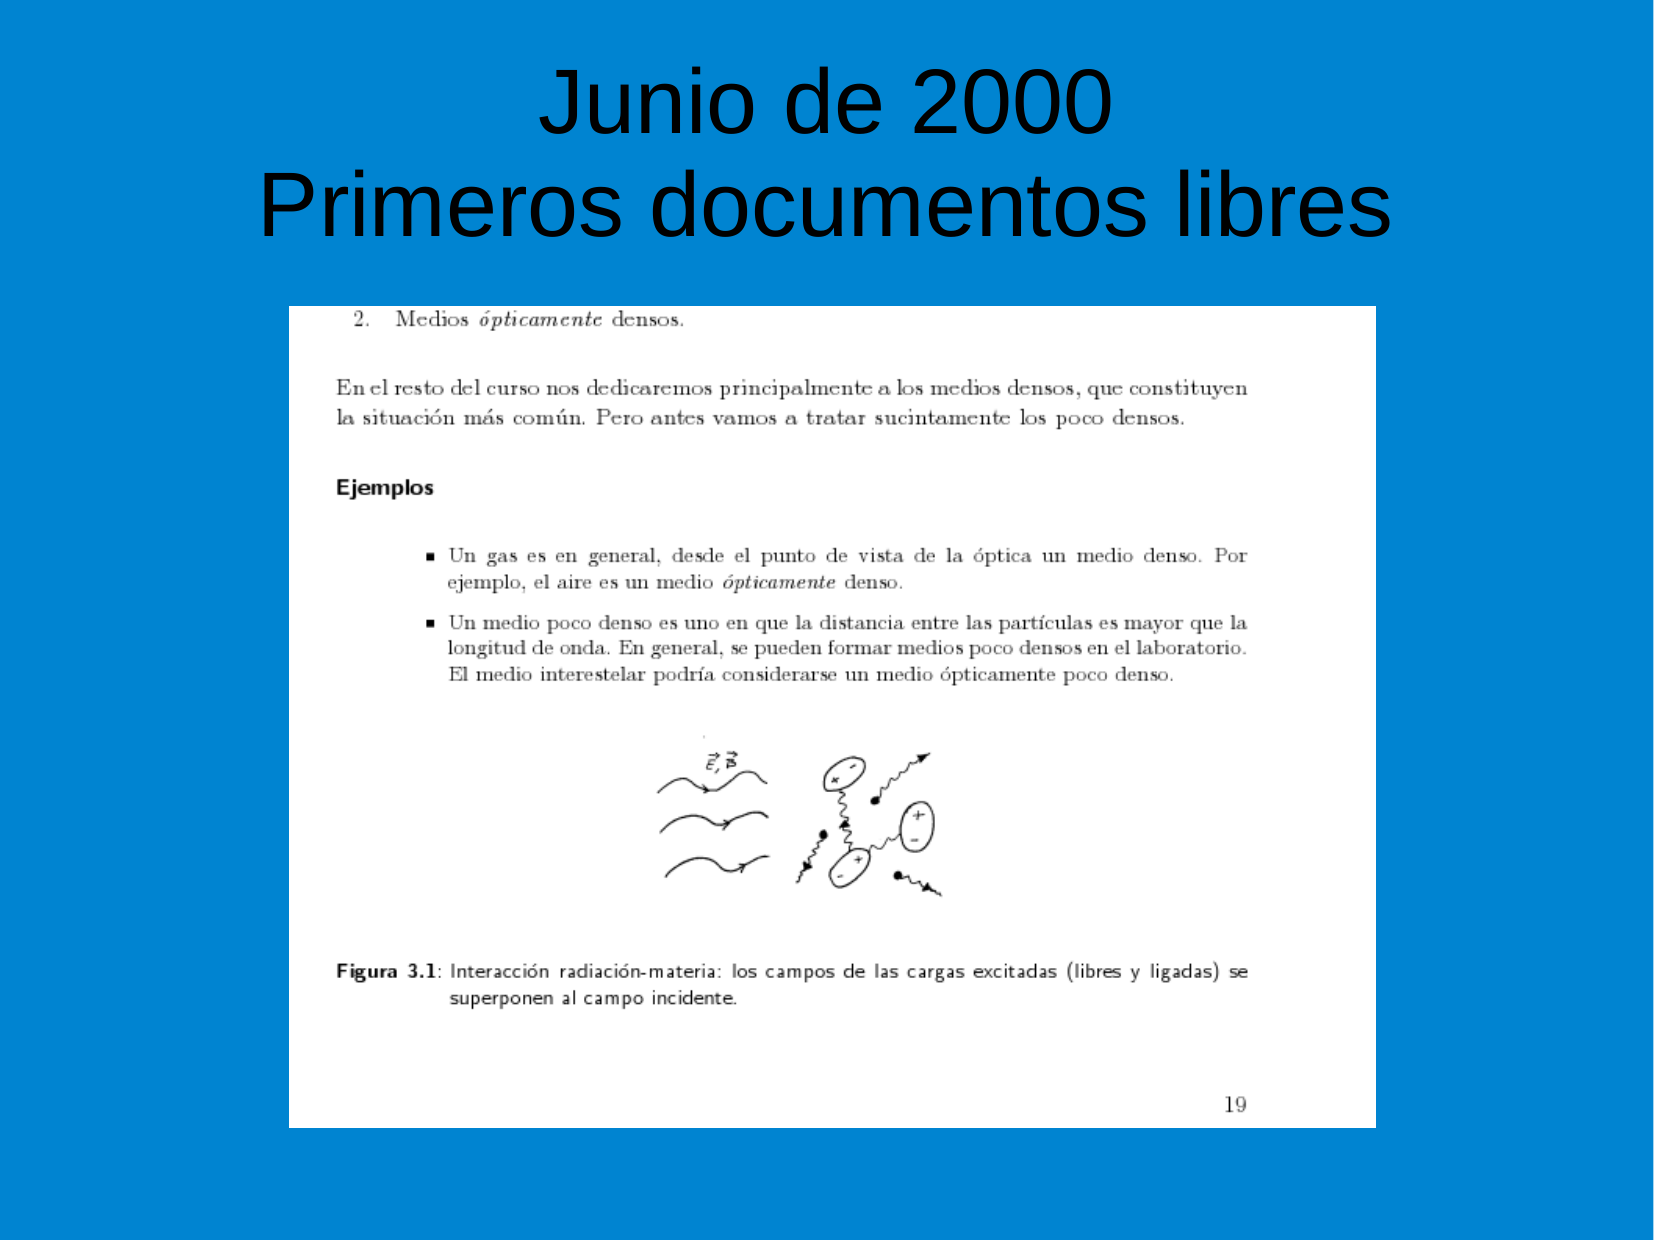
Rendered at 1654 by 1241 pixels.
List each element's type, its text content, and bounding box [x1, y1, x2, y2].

title Junio de 2000 Primeros documentos libres [82, 49, 1571, 257]
picture [289, 306, 1376, 1128]
